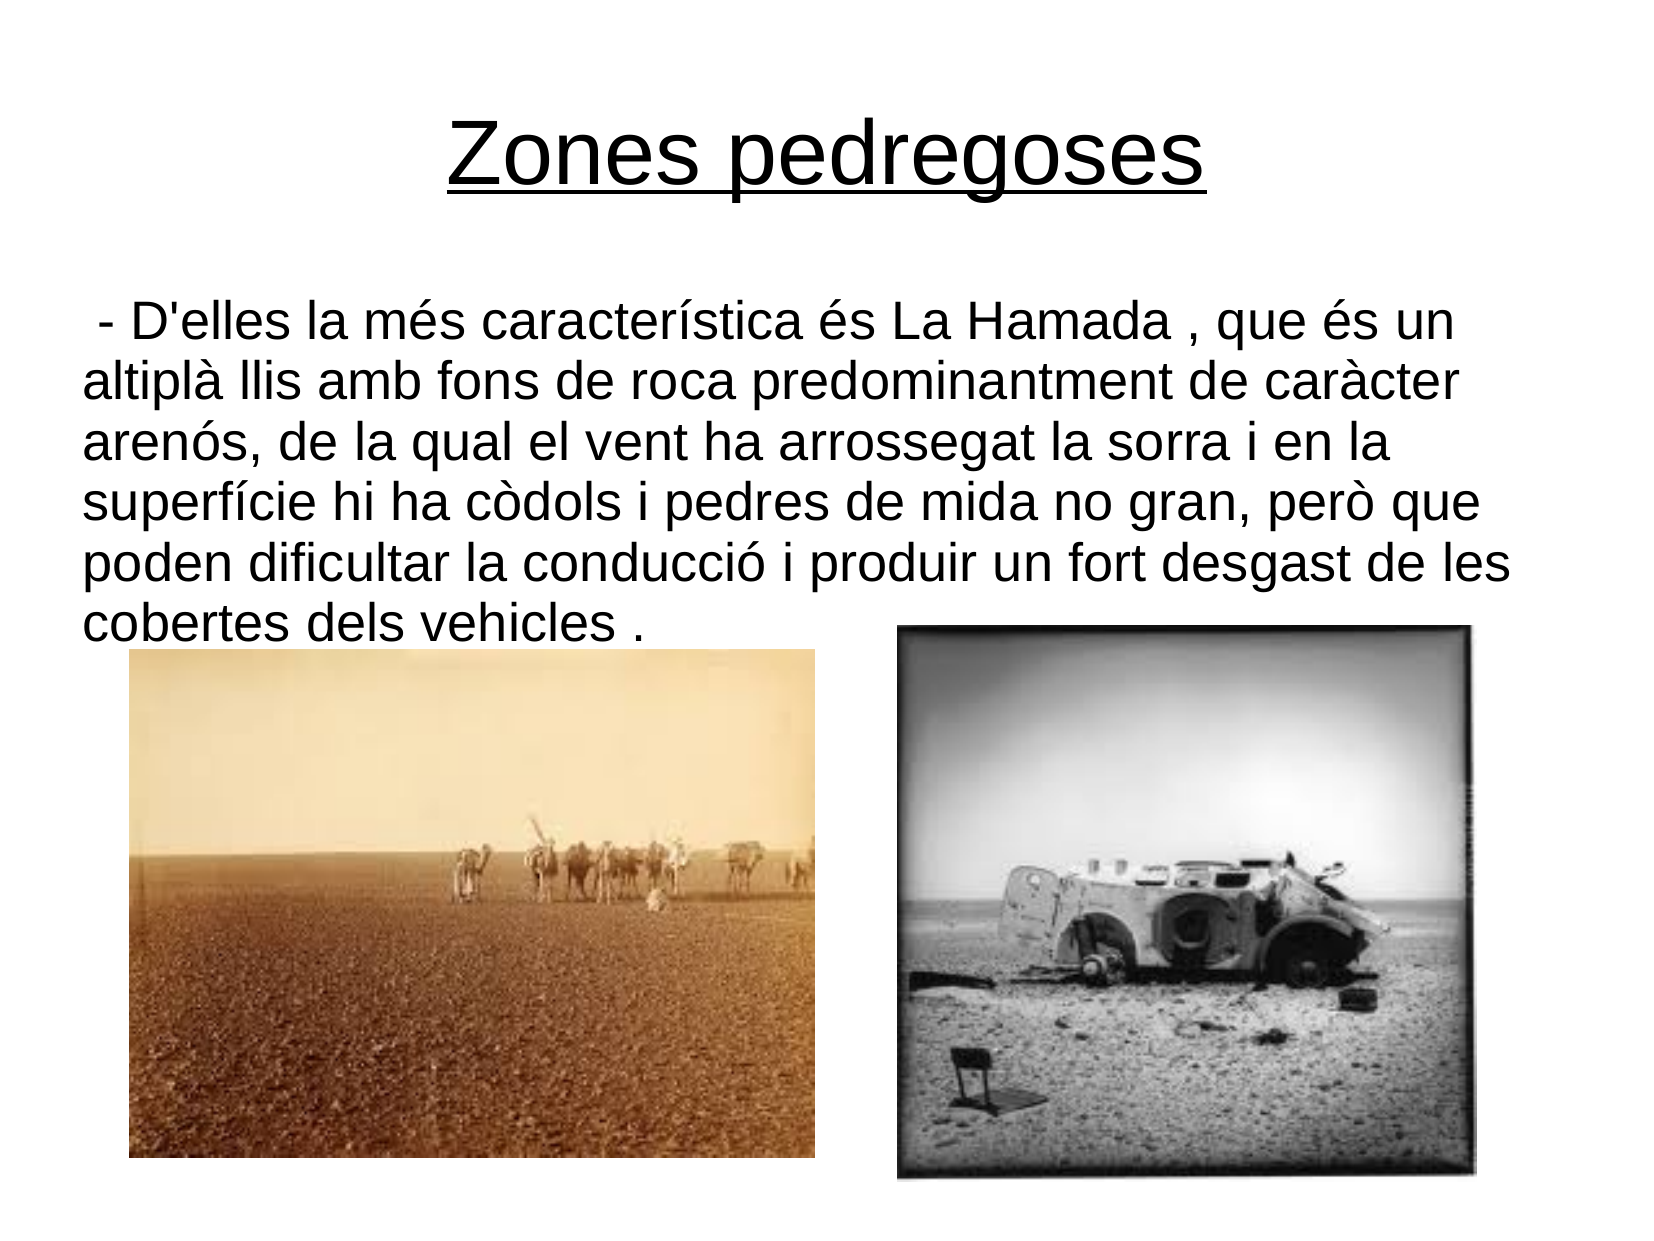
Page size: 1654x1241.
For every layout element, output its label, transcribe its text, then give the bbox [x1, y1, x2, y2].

picture [129, 649, 815, 1158]
picture [897, 625, 1477, 1182]
title Zones pedregoses [82, 49, 1571, 257]
list - D'elles la més característica és La Hamada , que és un altiplà llis amb fons de roca predominantment de caràcter arenós, de la qual el vent ha arrossegat la sorra i en la superfície hi ha còdols i pedres de mida no gran, però que poden dificultar la conducció i produir un fort desgast de les cobertes dels vehicles . [82, 290, 1538, 1010]
